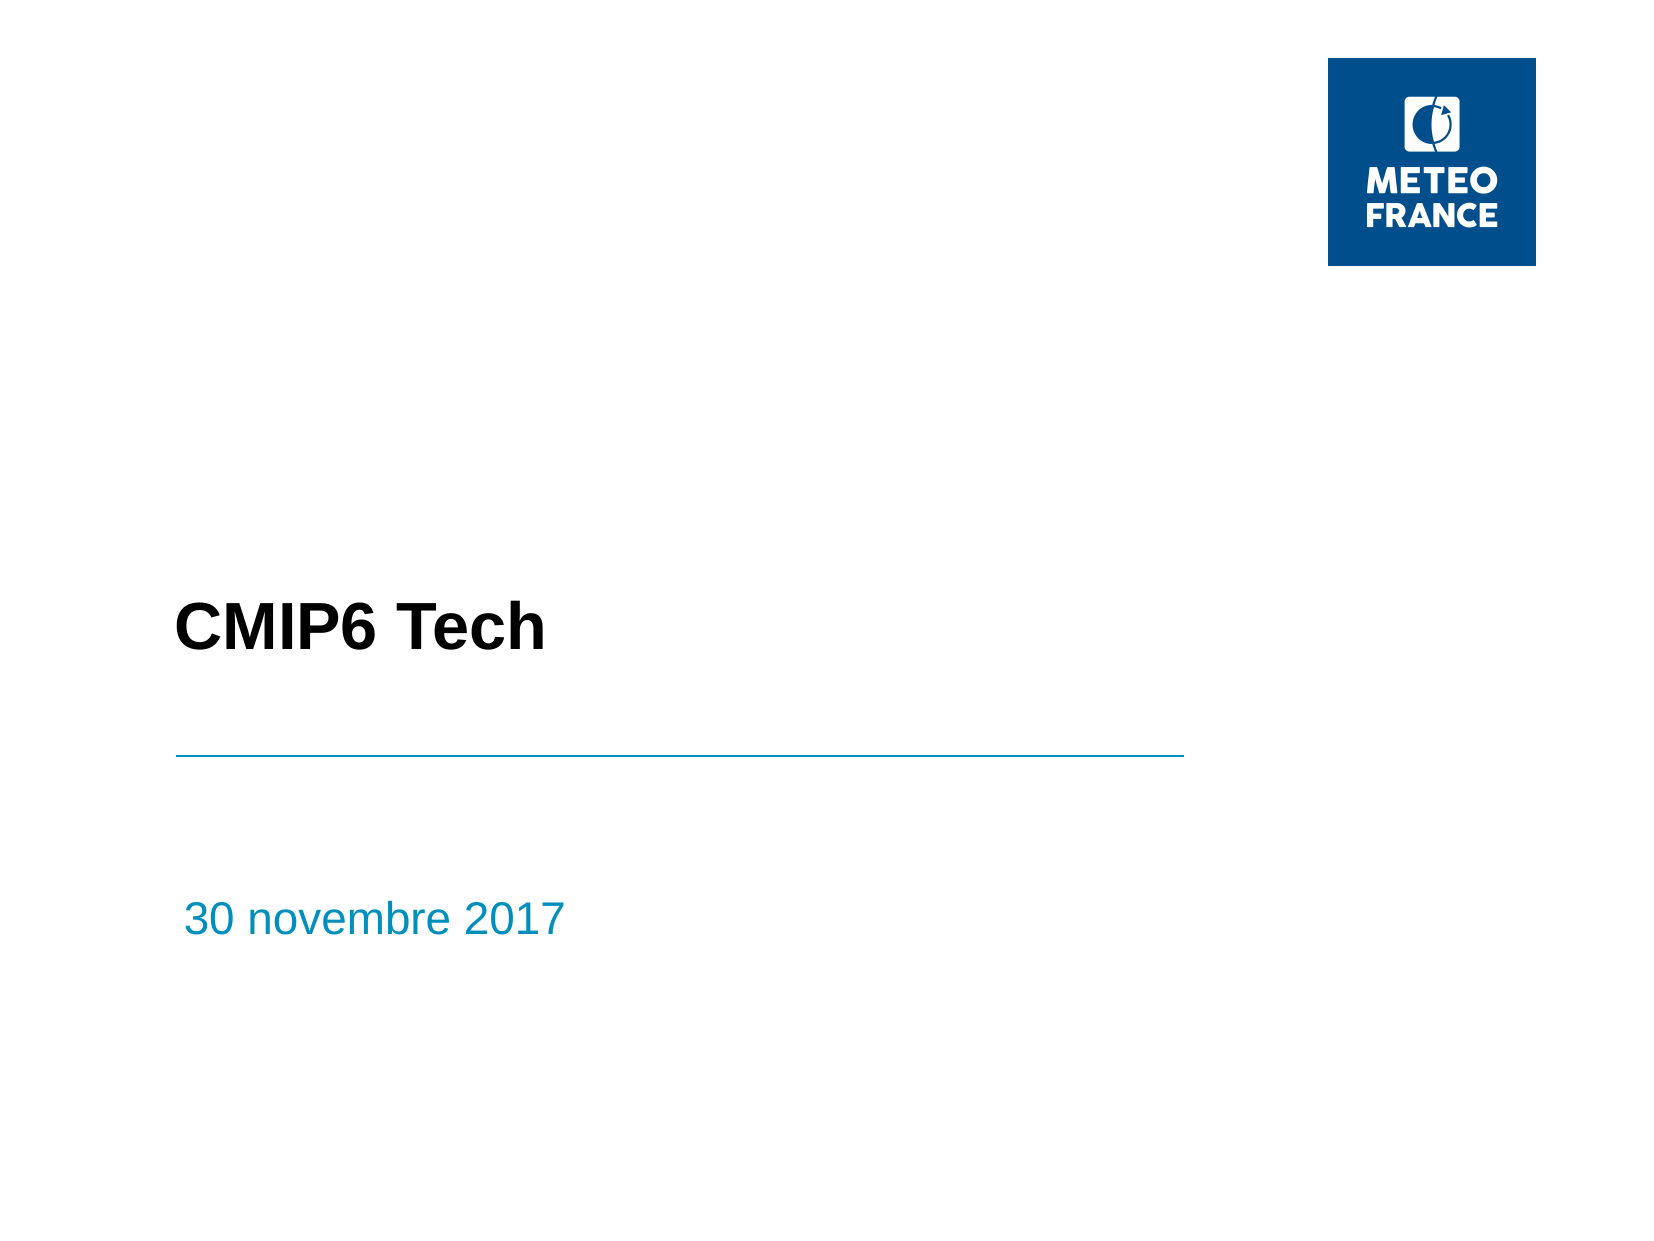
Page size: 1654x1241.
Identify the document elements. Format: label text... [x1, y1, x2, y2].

title CMIP6 Tech [174, 513, 1518, 739]
title 30 novembre 2017 [183, 813, 1542, 973]
picture [1328, 58, 1536, 266]
